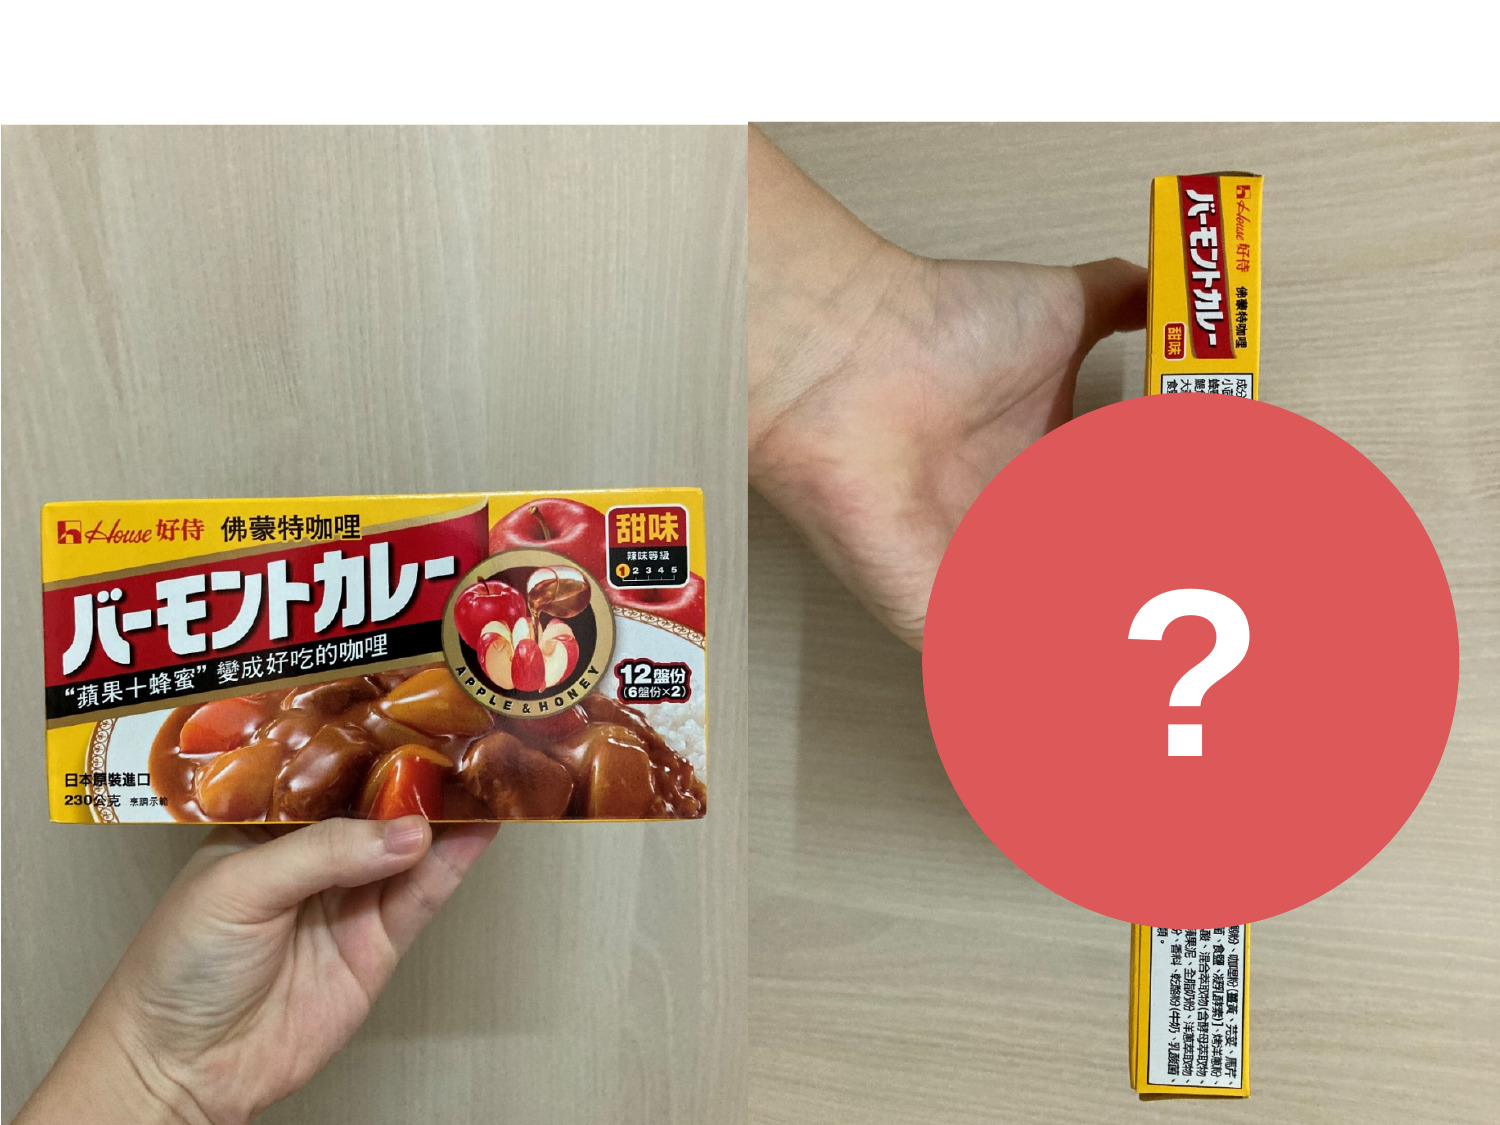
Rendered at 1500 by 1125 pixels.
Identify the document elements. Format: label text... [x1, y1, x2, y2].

text_box ? [922, 392, 1460, 930]
picture [0, 121, 1500, 1125]
